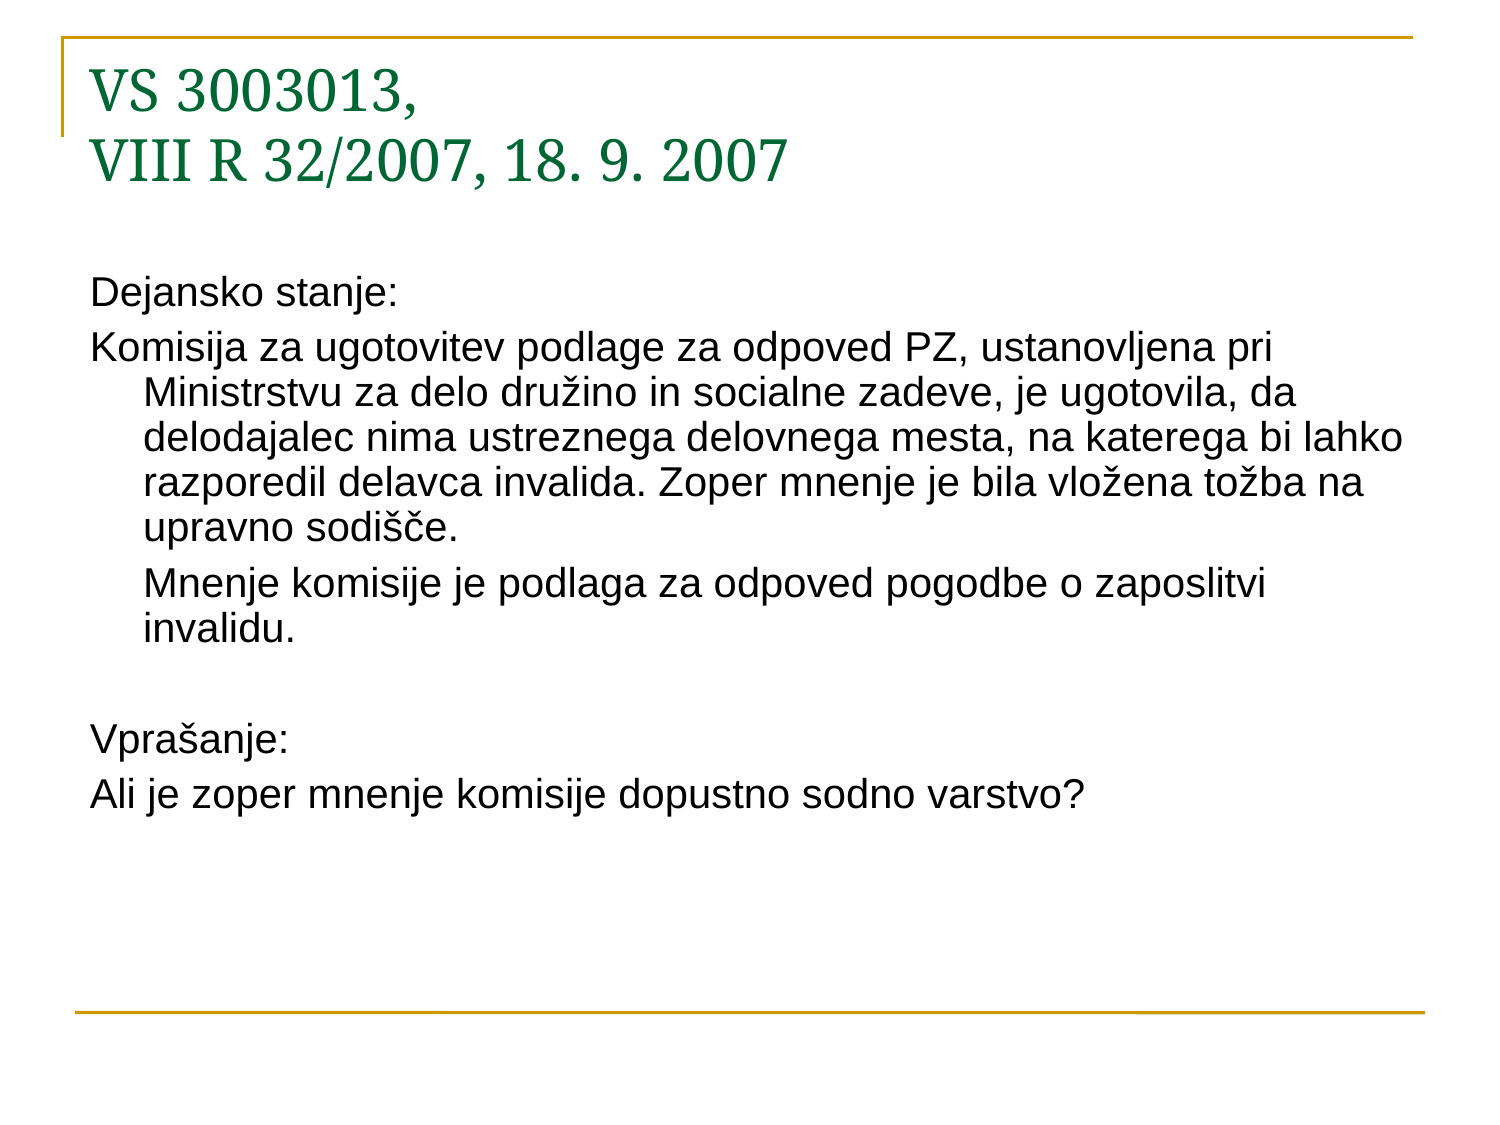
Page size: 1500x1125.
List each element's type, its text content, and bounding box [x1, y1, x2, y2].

list Dejansko stanje: Komisija za ugotovitev podlage za odpoved PZ, ustanovljena pri Ministrstvu za delo družino in socialne zadeve, je ugotovila, da delodajalec nima ustreznega delovnega mesta, na katerega bi lahko razporedil delavca invalida. Zoper mnenje je bila vložena tožba na upravno sodišče. Mnenje komisije je podlaga za odpoved pogodbe o zaposlitvi invalidu. Vprašanje: Ali je zoper mnenje komisije dopustno sodno varstvo? [75, 262, 1426, 1006]
title VS 3003013, VIII R 32/2007, 18. 9. 2007 [75, 45, 1426, 233]
